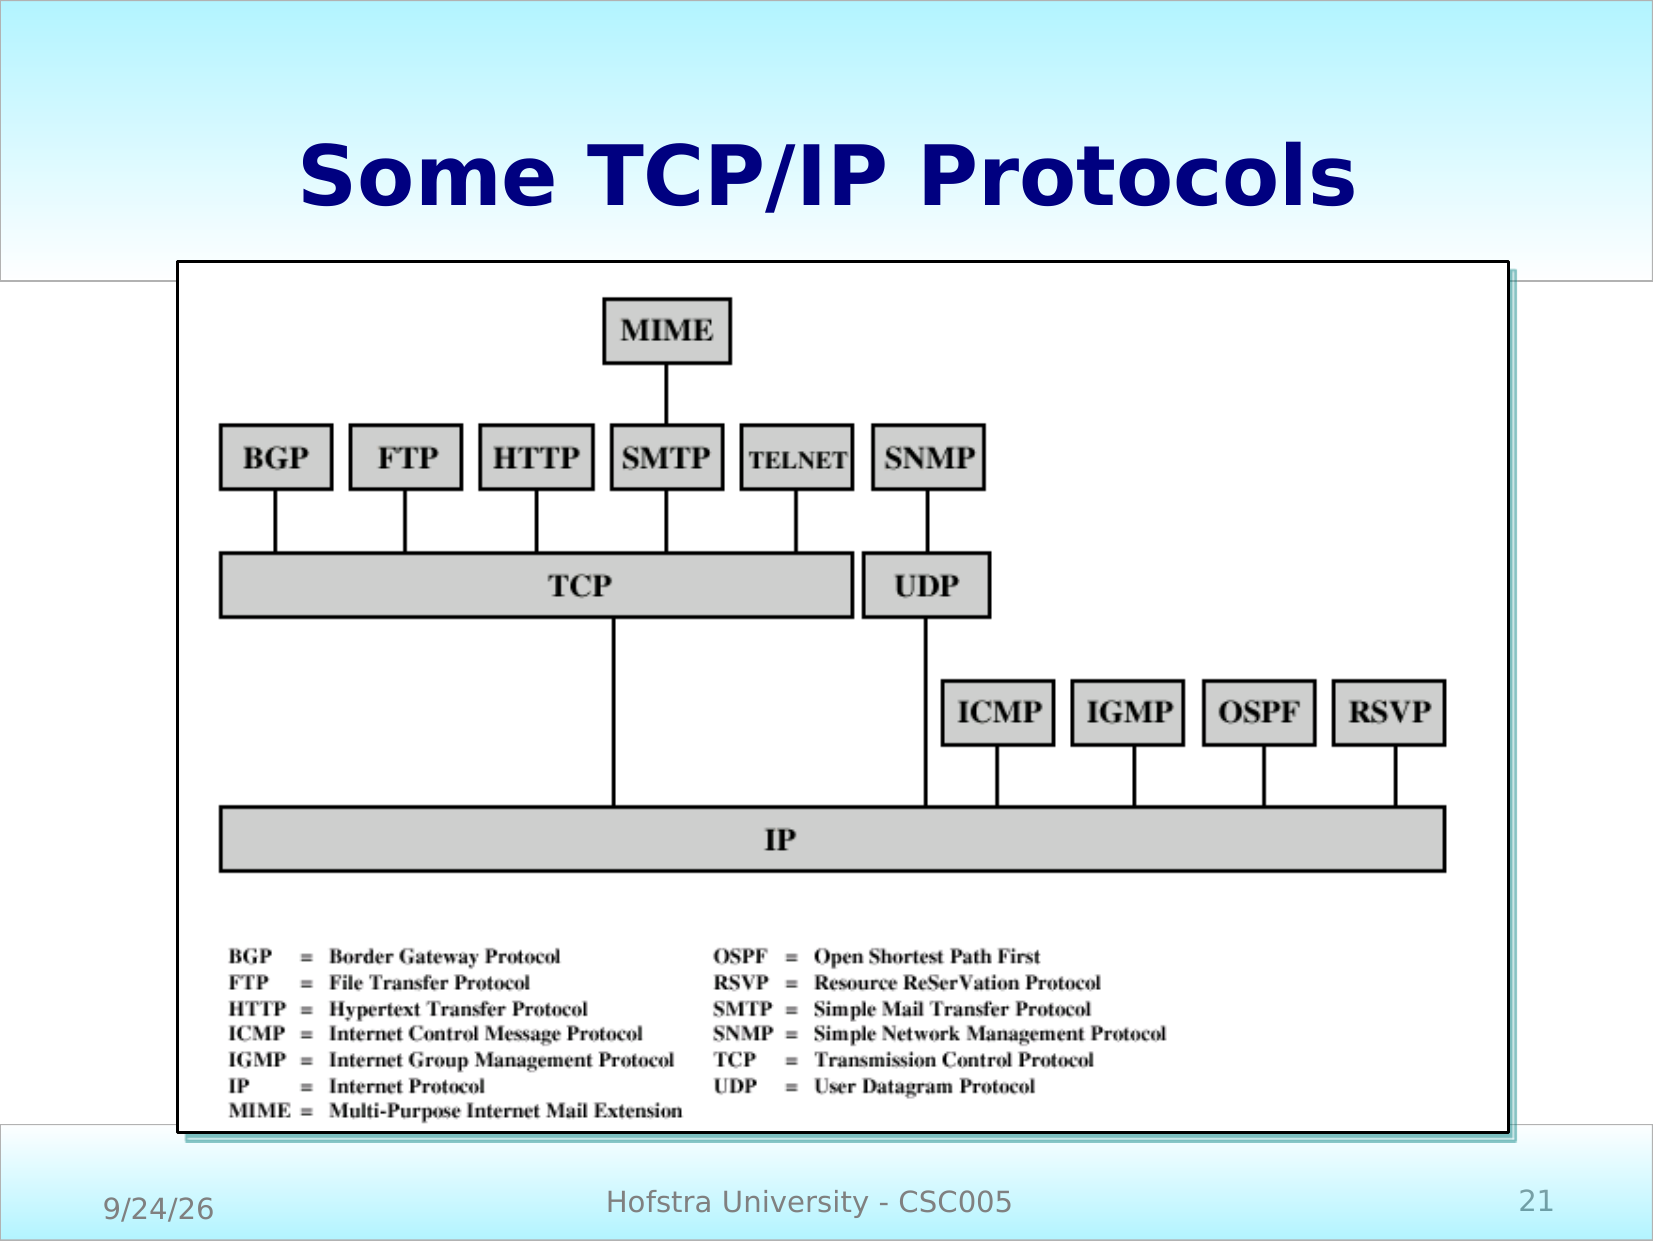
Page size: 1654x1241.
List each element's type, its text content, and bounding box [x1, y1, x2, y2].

picture [178, 262, 1507, 1131]
title Some TCP/IP Protocols [123, 94, 1533, 233]
